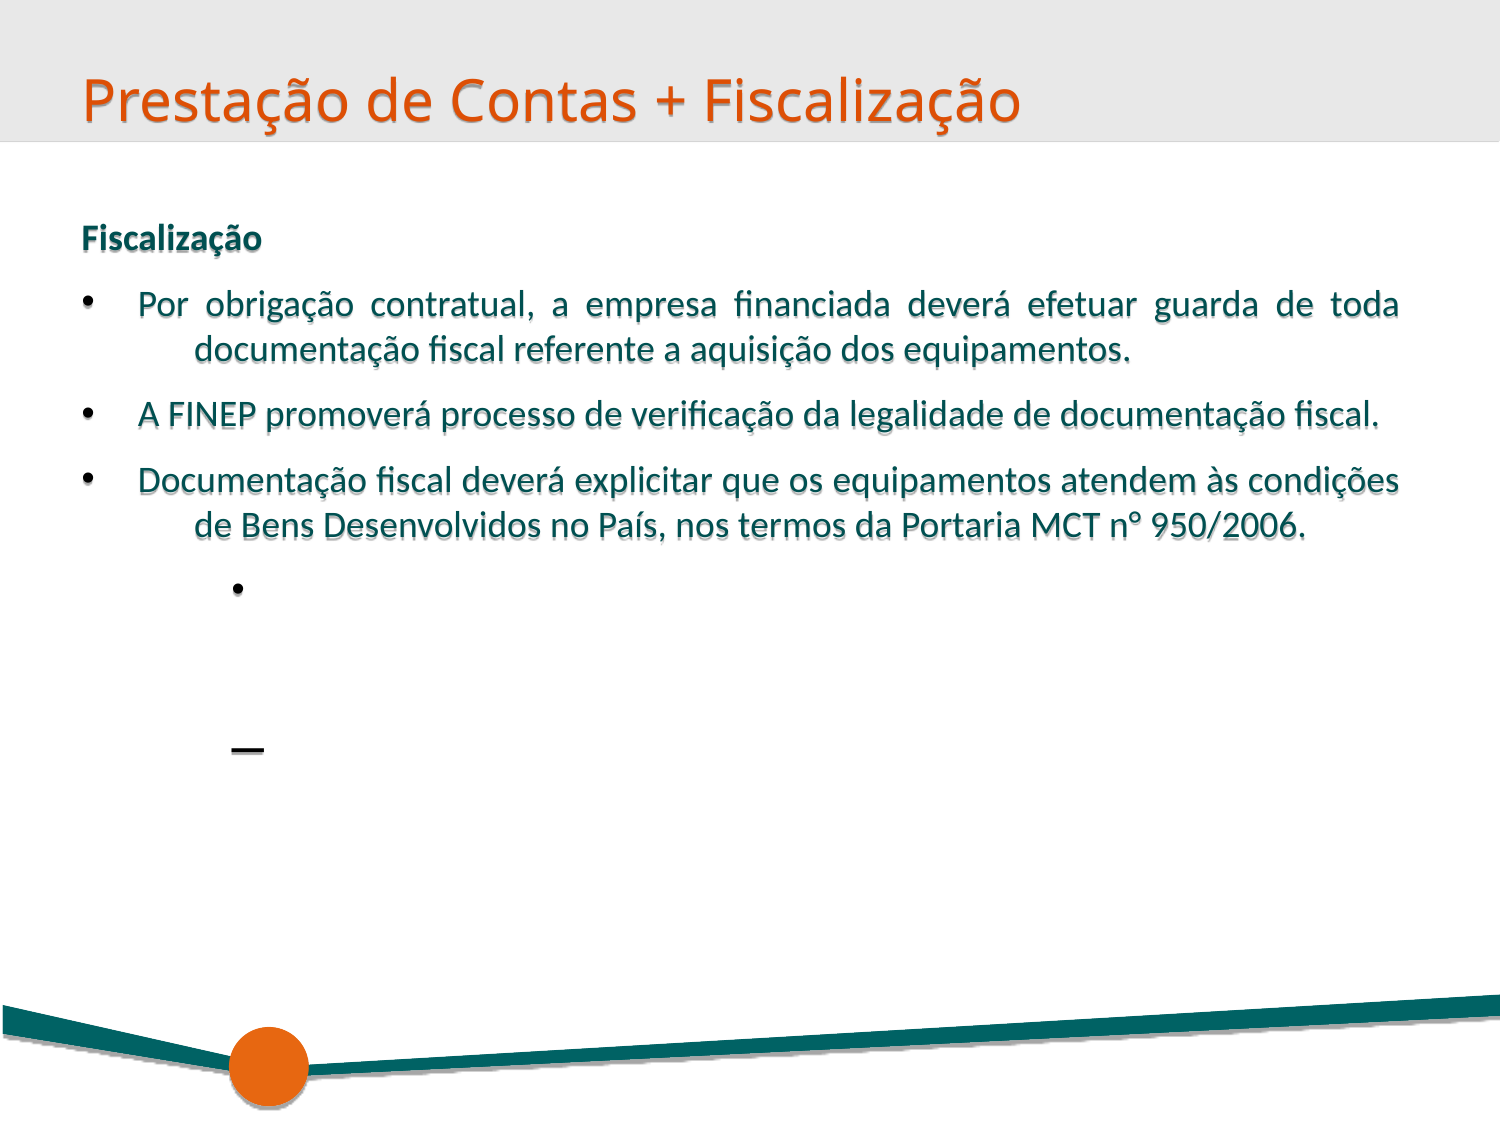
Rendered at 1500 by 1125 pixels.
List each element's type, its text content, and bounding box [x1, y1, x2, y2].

list Fiscalização Por obrigação contratual, a empresa financiada deverá efetuar guarda de toda documentação fiscal referente a aquisição dos equipamentos. A FINEP promoverá processo de verificação da legalidade de documentação fiscal. Documentação fiscal deverá explicitar que os equipamentos atendem às condições de Bens Desenvolvidos no País, nos termos da Portaria MCT n° 950/2006. [66, 205, 1417, 579]
title Prestação de Contas + Fiscalização [66, 18, 1417, 141]
